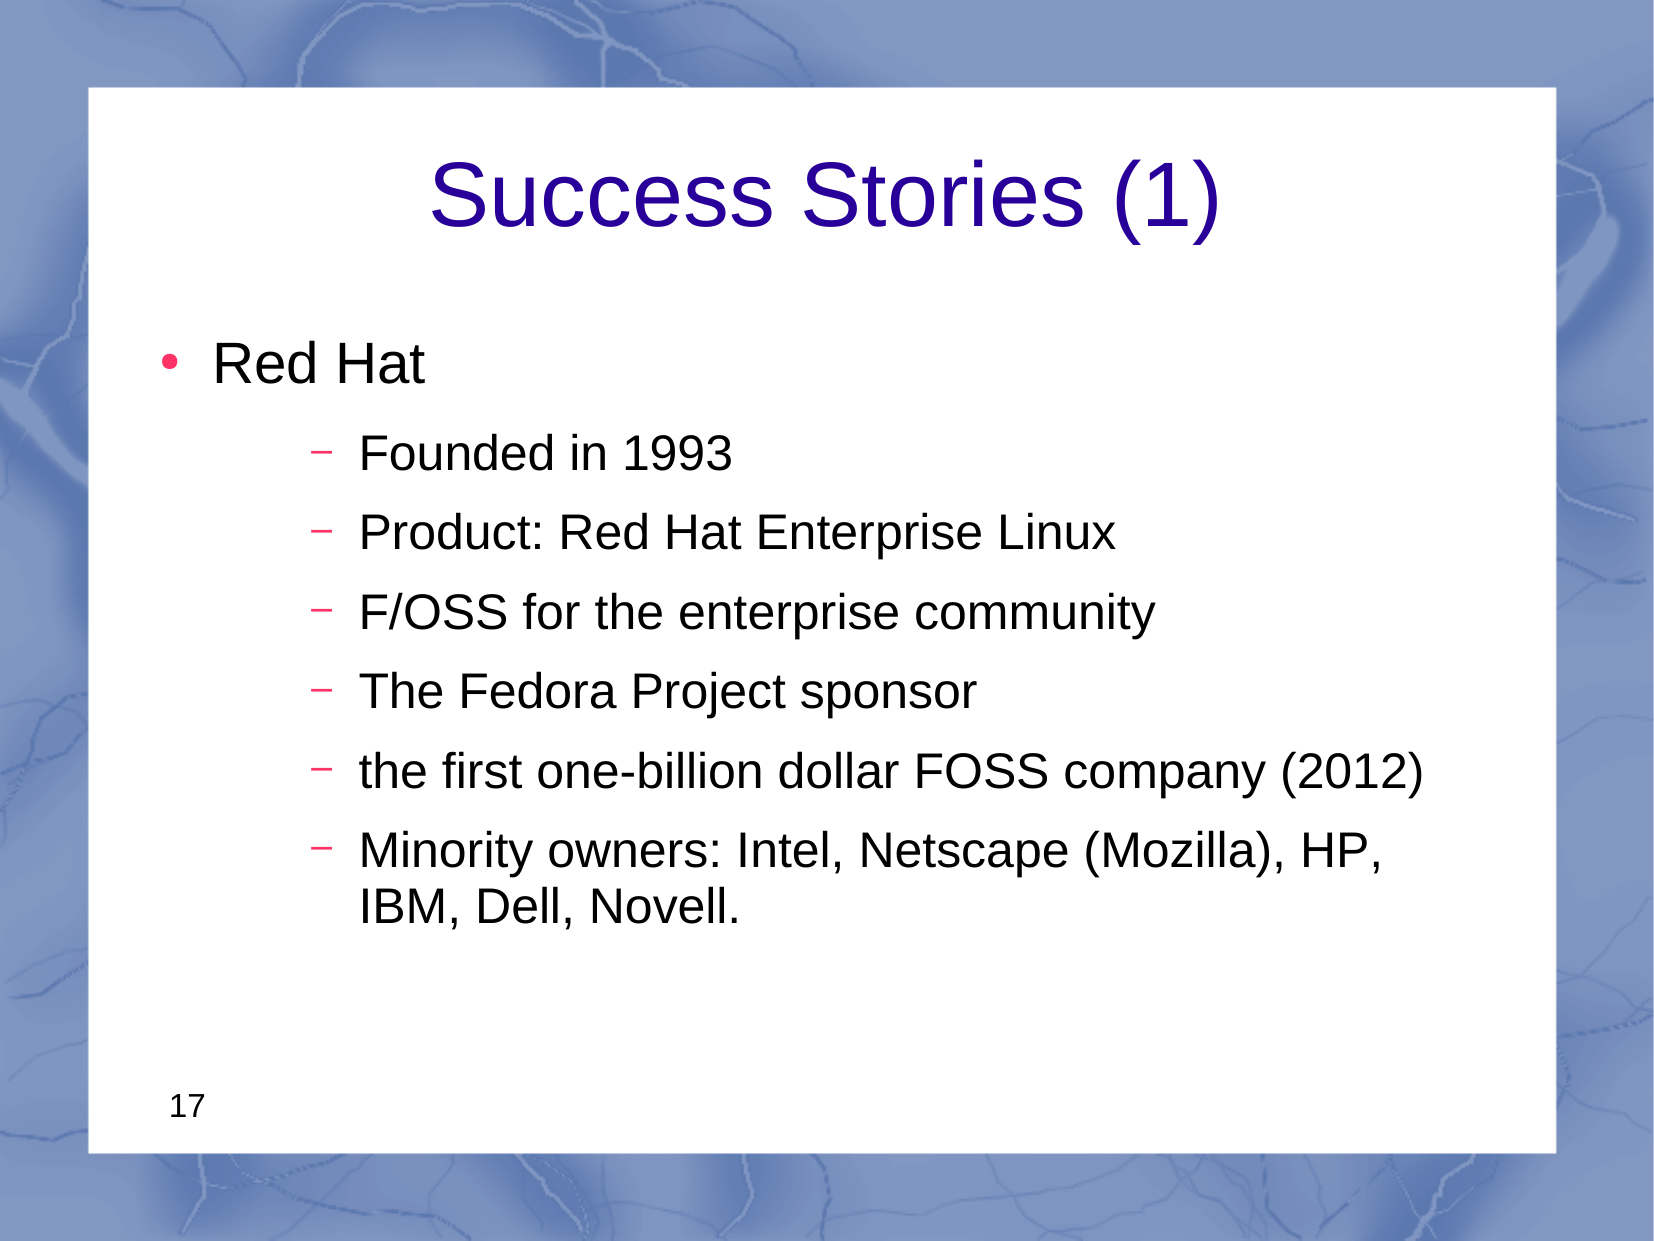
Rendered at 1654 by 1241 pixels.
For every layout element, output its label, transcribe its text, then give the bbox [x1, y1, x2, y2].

picture [0, 0, 1654, 1241]
title Success Stories (1) [118, 90, 1536, 298]
list Red Hat Founded in 1993 Product: Red Hat Enterprise Linux F/OSS for the enterprise community The Fedora Project sponsor the first one-billion dollar FOSS company (2012) Minority owners: Intel, Netscape (Mozilla), HP, IBM, Dell, Novell. [141, 330, 1501, 1051]
